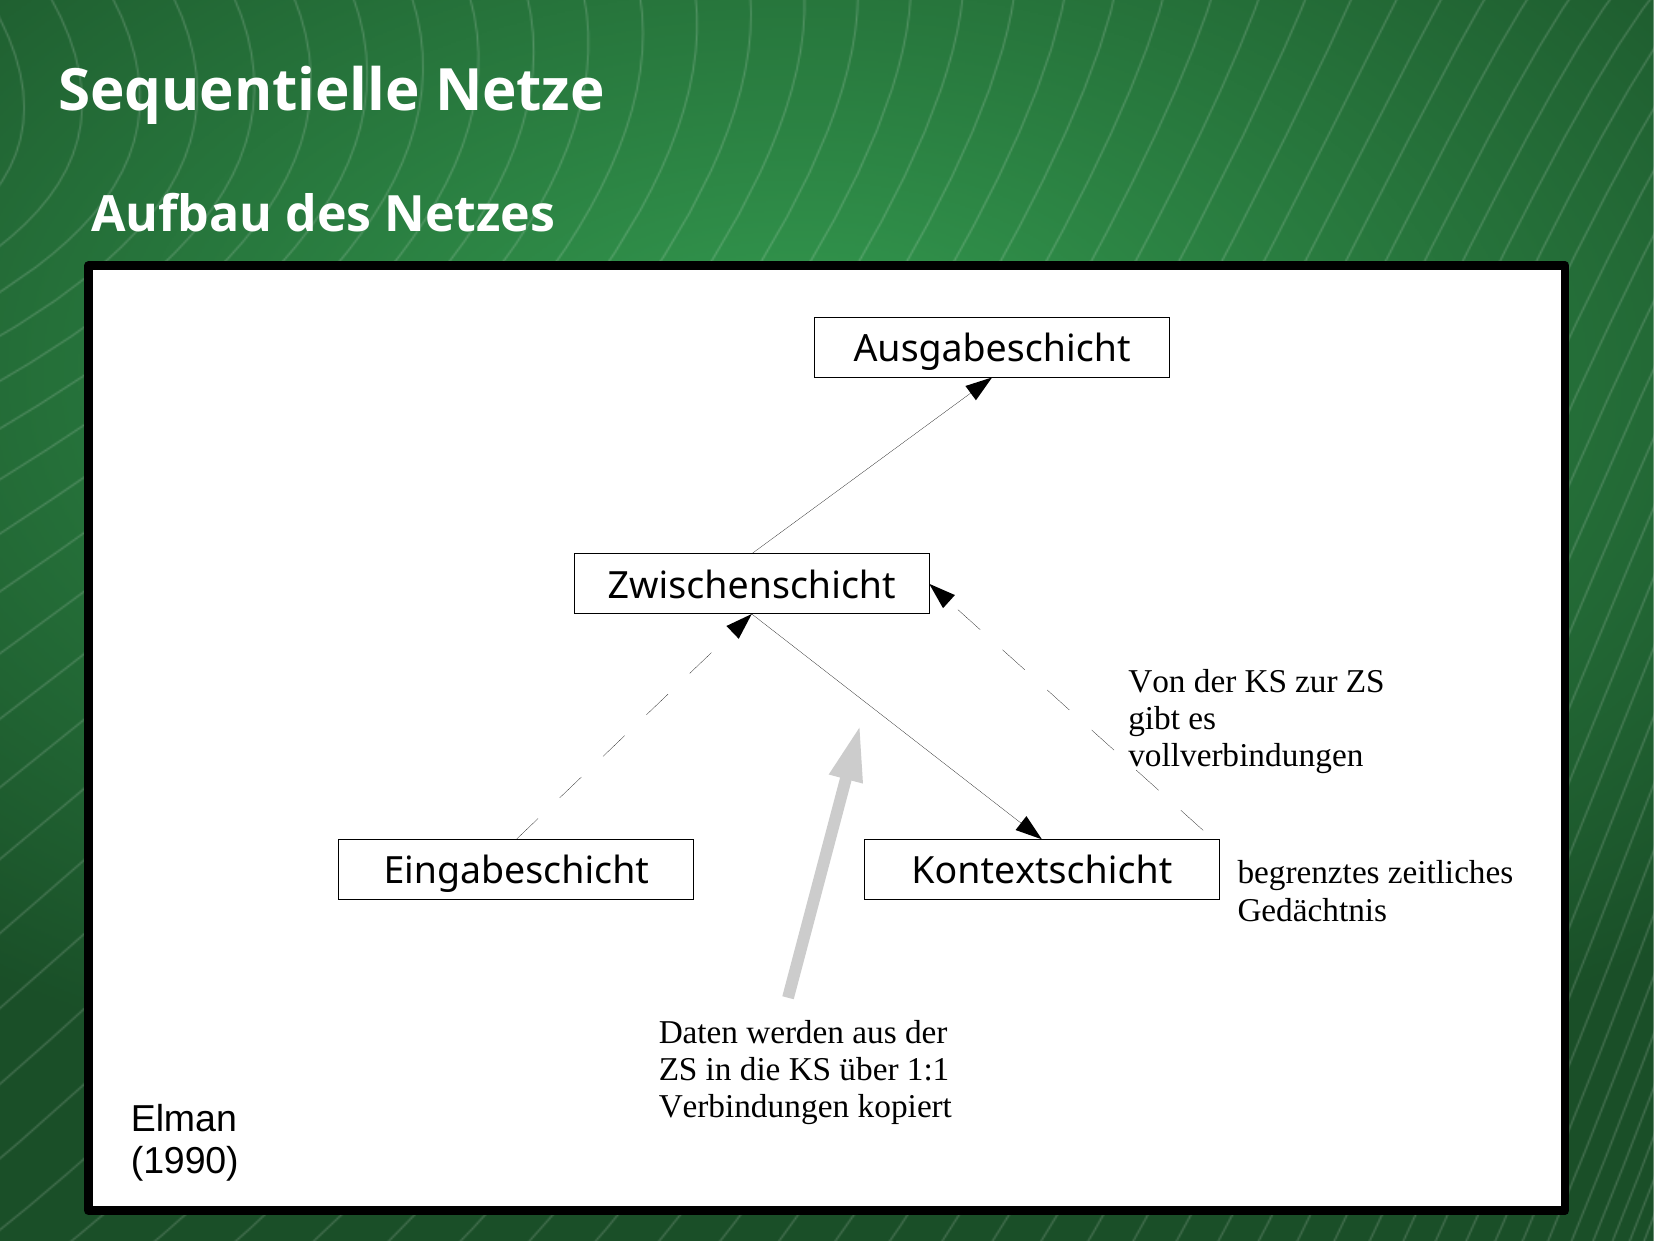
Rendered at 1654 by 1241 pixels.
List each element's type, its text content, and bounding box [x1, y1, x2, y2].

text_box Daten werden aus der ZS in die KS über 1:1 Verbindungen kopiert [644, 1006, 980, 1143]
text_box [88, 265, 1565, 1211]
text_box Elman (1990) [116, 1089, 364, 1189]
text_box Aufbau des Netzes [76, 170, 540, 249]
text_box Zwischenschicht [574, 553, 930, 614]
text_box Von der KS zur ZS gibt es vollverbindungen [1113, 654, 1450, 784]
text_box Eingabeschicht [338, 839, 694, 900]
picture [0, 0, 1654, 1241]
text_box Sequentielle Netze [43, 40, 592, 129]
text_box begrenztes zeitliches Gedächtnis [1222, 846, 1559, 951]
text_box Ausgabeschicht [814, 317, 1170, 378]
text_box Kontextschicht [864, 839, 1220, 900]
